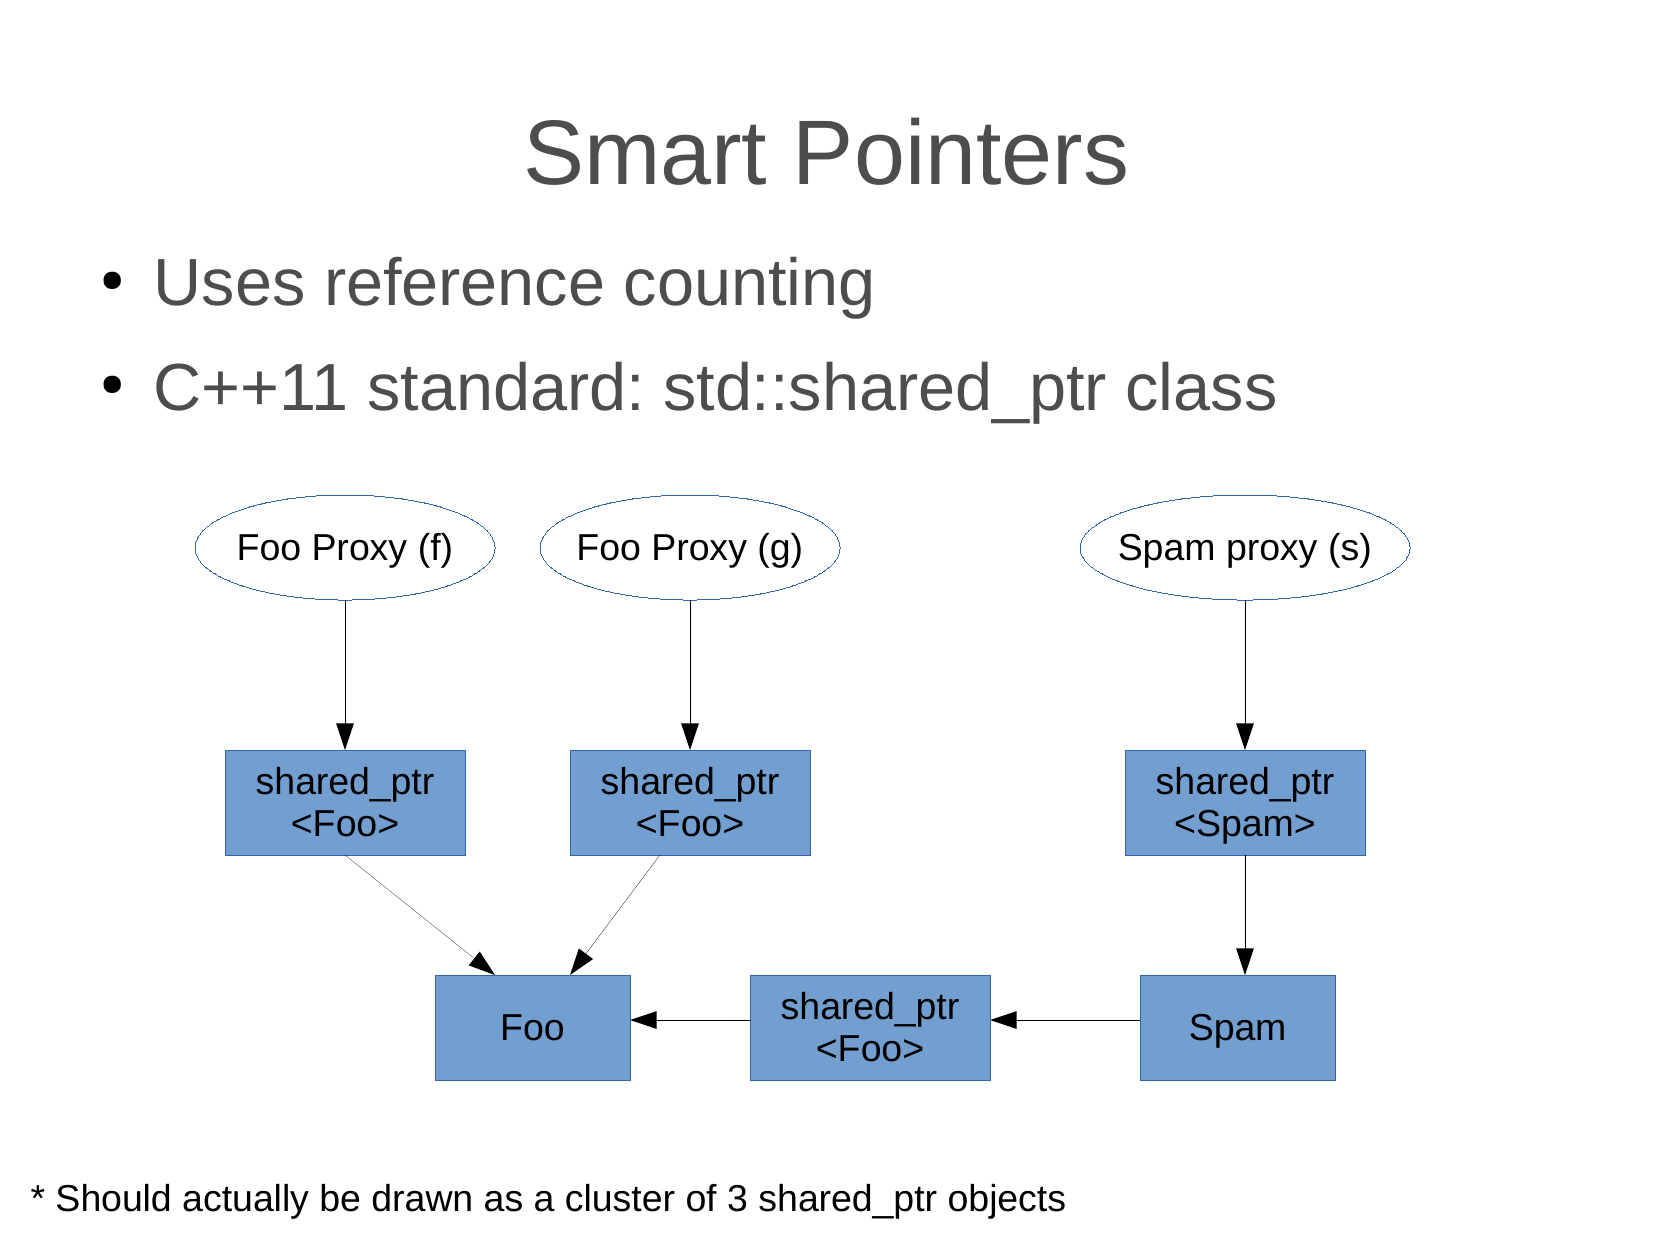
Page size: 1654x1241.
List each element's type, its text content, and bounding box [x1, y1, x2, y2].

list Uses reference counting C++11 standard: std::shared_ptr class [82, 245, 1571, 451]
text_box Spam proxy (s) [1080, 495, 1411, 601]
text_box shared_ptr <Spam> [1125, 750, 1366, 856]
text_box shared_ptr <Foo> [750, 975, 991, 1081]
text_box Foo Proxy (f) [195, 495, 496, 601]
text_box Spam [1140, 975, 1336, 1081]
text_box shared_ptr <Foo> [225, 750, 466, 856]
text_box Foo Proxy (g) [540, 495, 841, 601]
text_box Foo [435, 975, 631, 1081]
text_box * Should actually be drawn as a cluster of 3 shared_ptr objects [15, 1170, 1082, 1227]
text_box shared_ptr <Foo> [570, 750, 811, 856]
title Smart Pointers [82, 49, 1571, 245]
